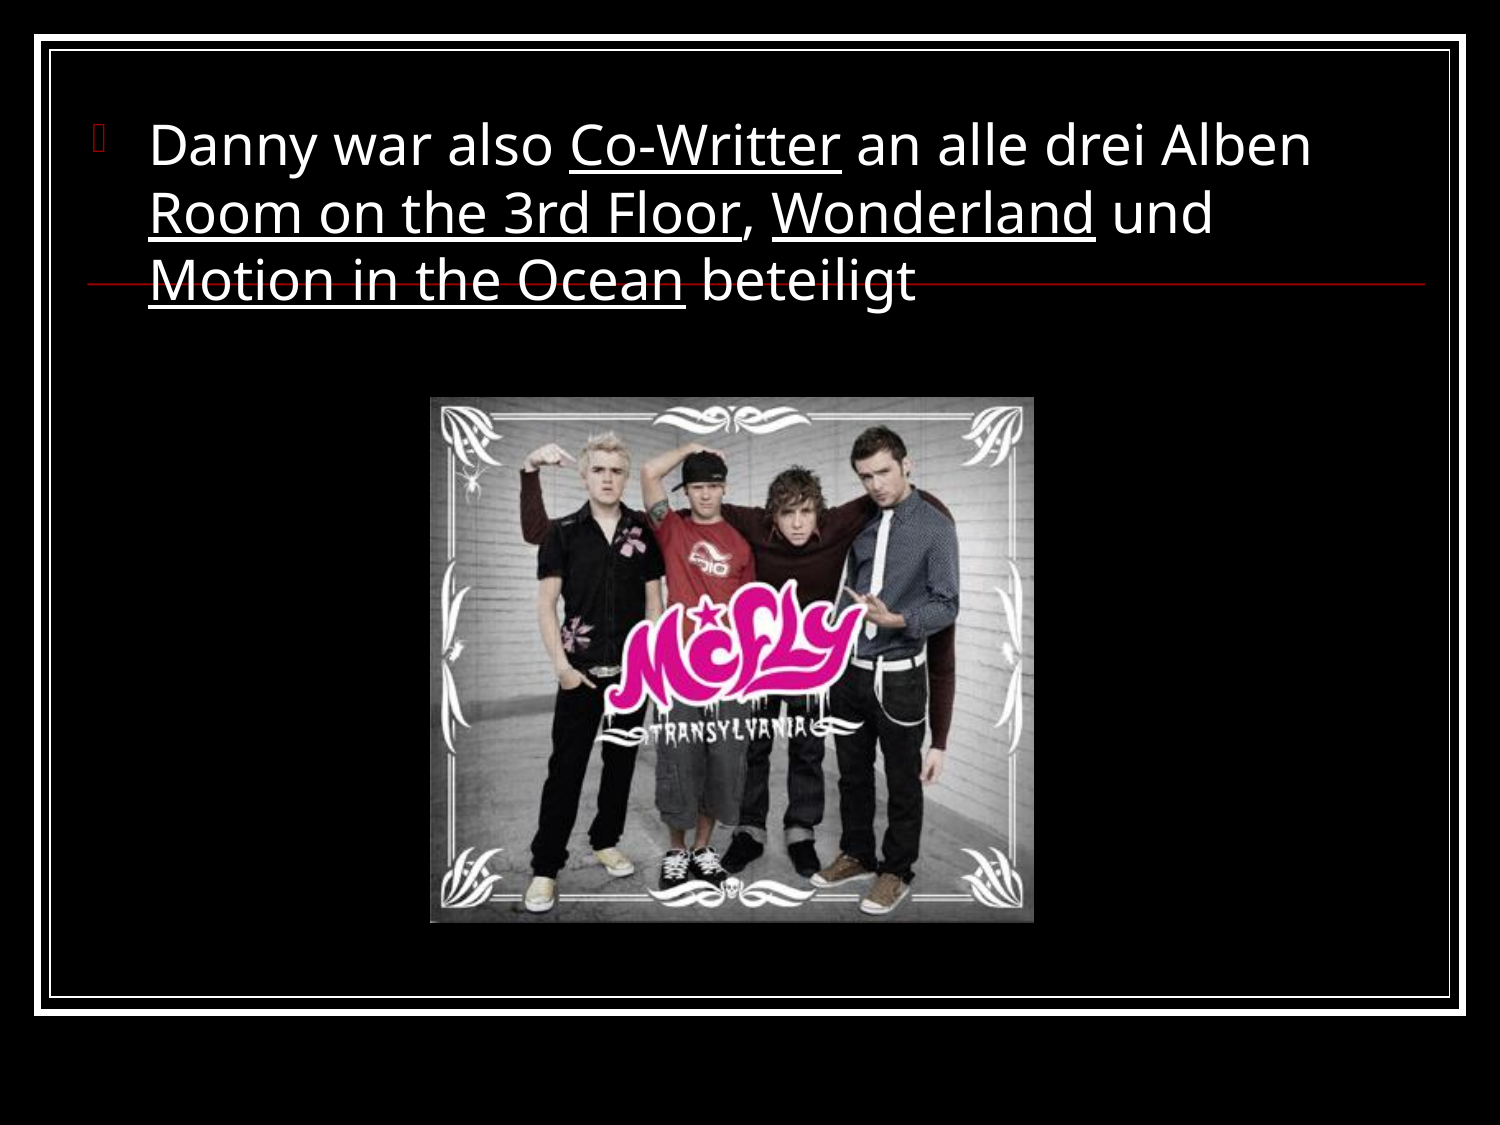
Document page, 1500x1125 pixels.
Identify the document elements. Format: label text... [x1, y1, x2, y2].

list Danny war also Co-Writter an alle drei Alben Room on the 3rd Floor, Wonderland und Motion in the Ocean beteiligt [76, 101, 1424, 374]
picture [430, 397, 1034, 923]
